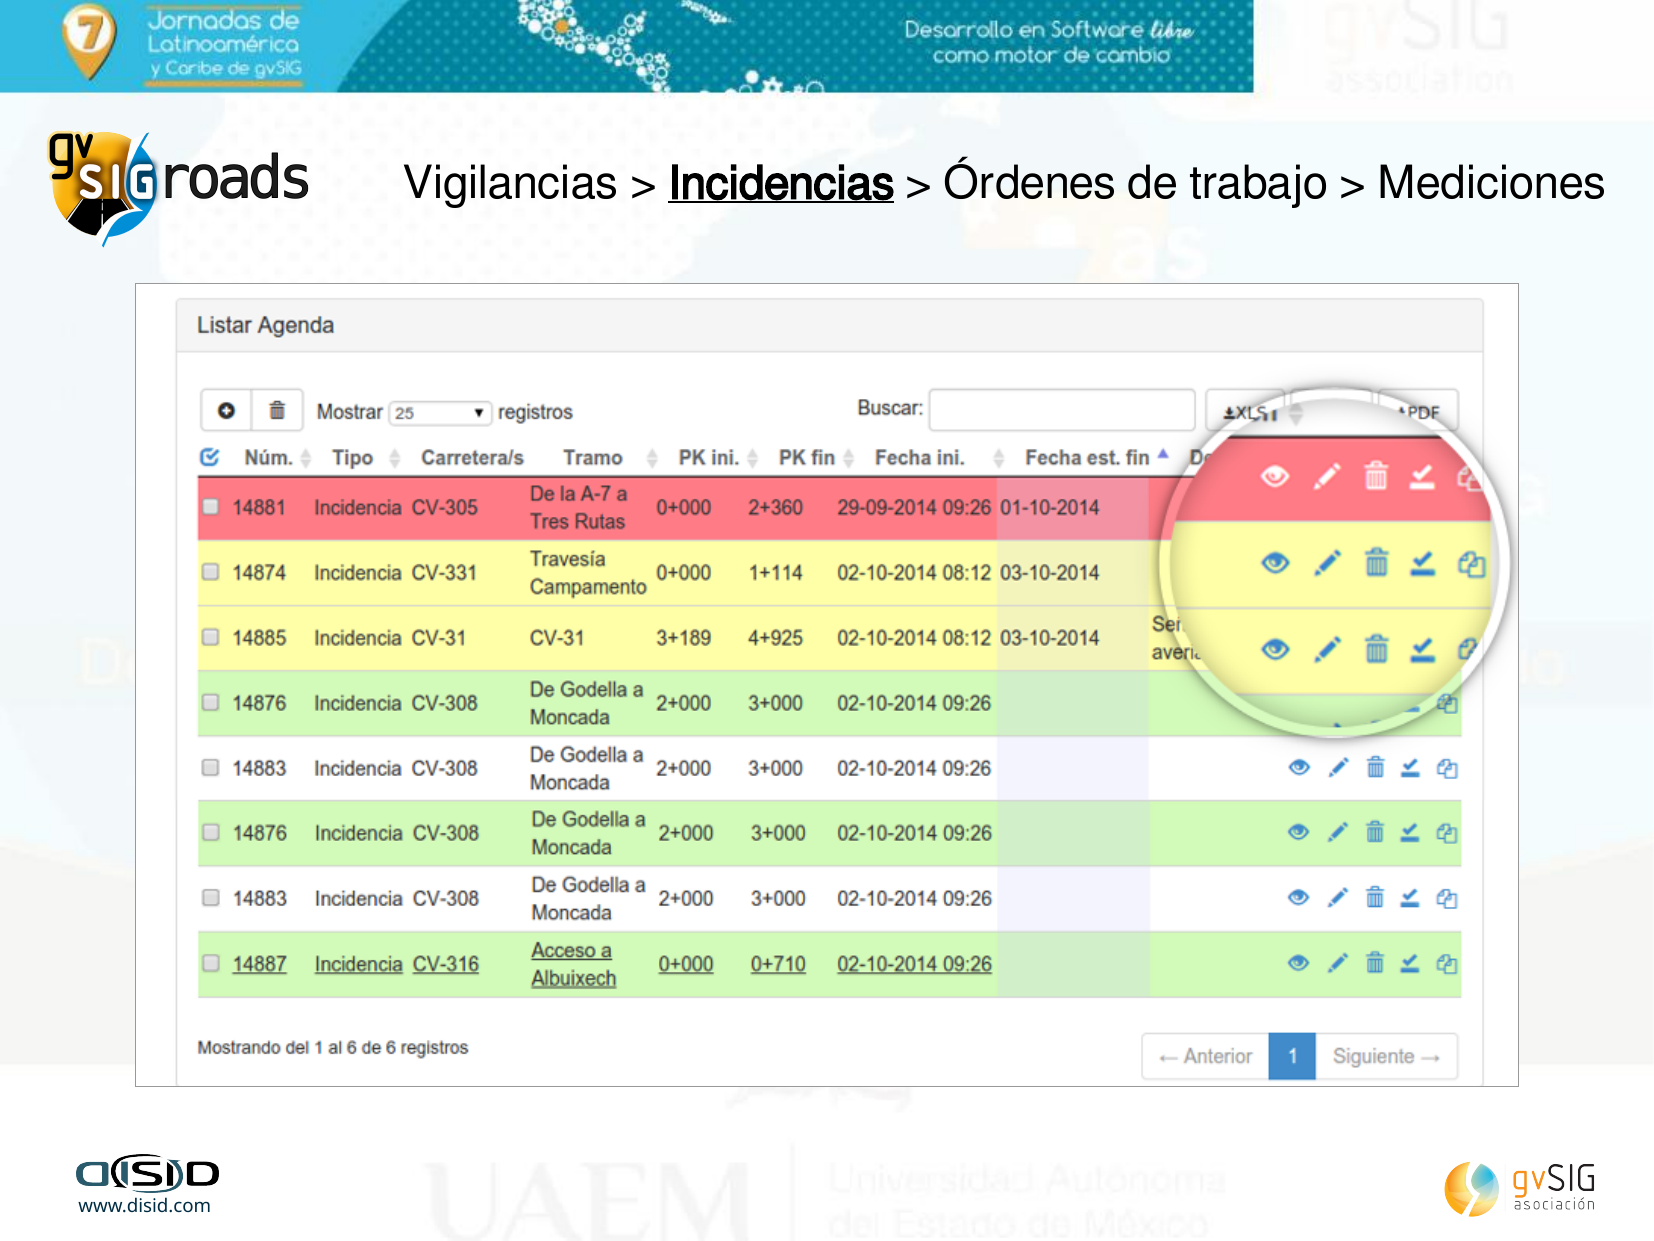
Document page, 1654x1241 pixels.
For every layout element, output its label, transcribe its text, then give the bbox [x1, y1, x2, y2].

picture [0, 0, 1654, 1241]
title Vigilancias > Incidencias > Órdenes de trabajo > Mediciones [314, 131, 1607, 234]
